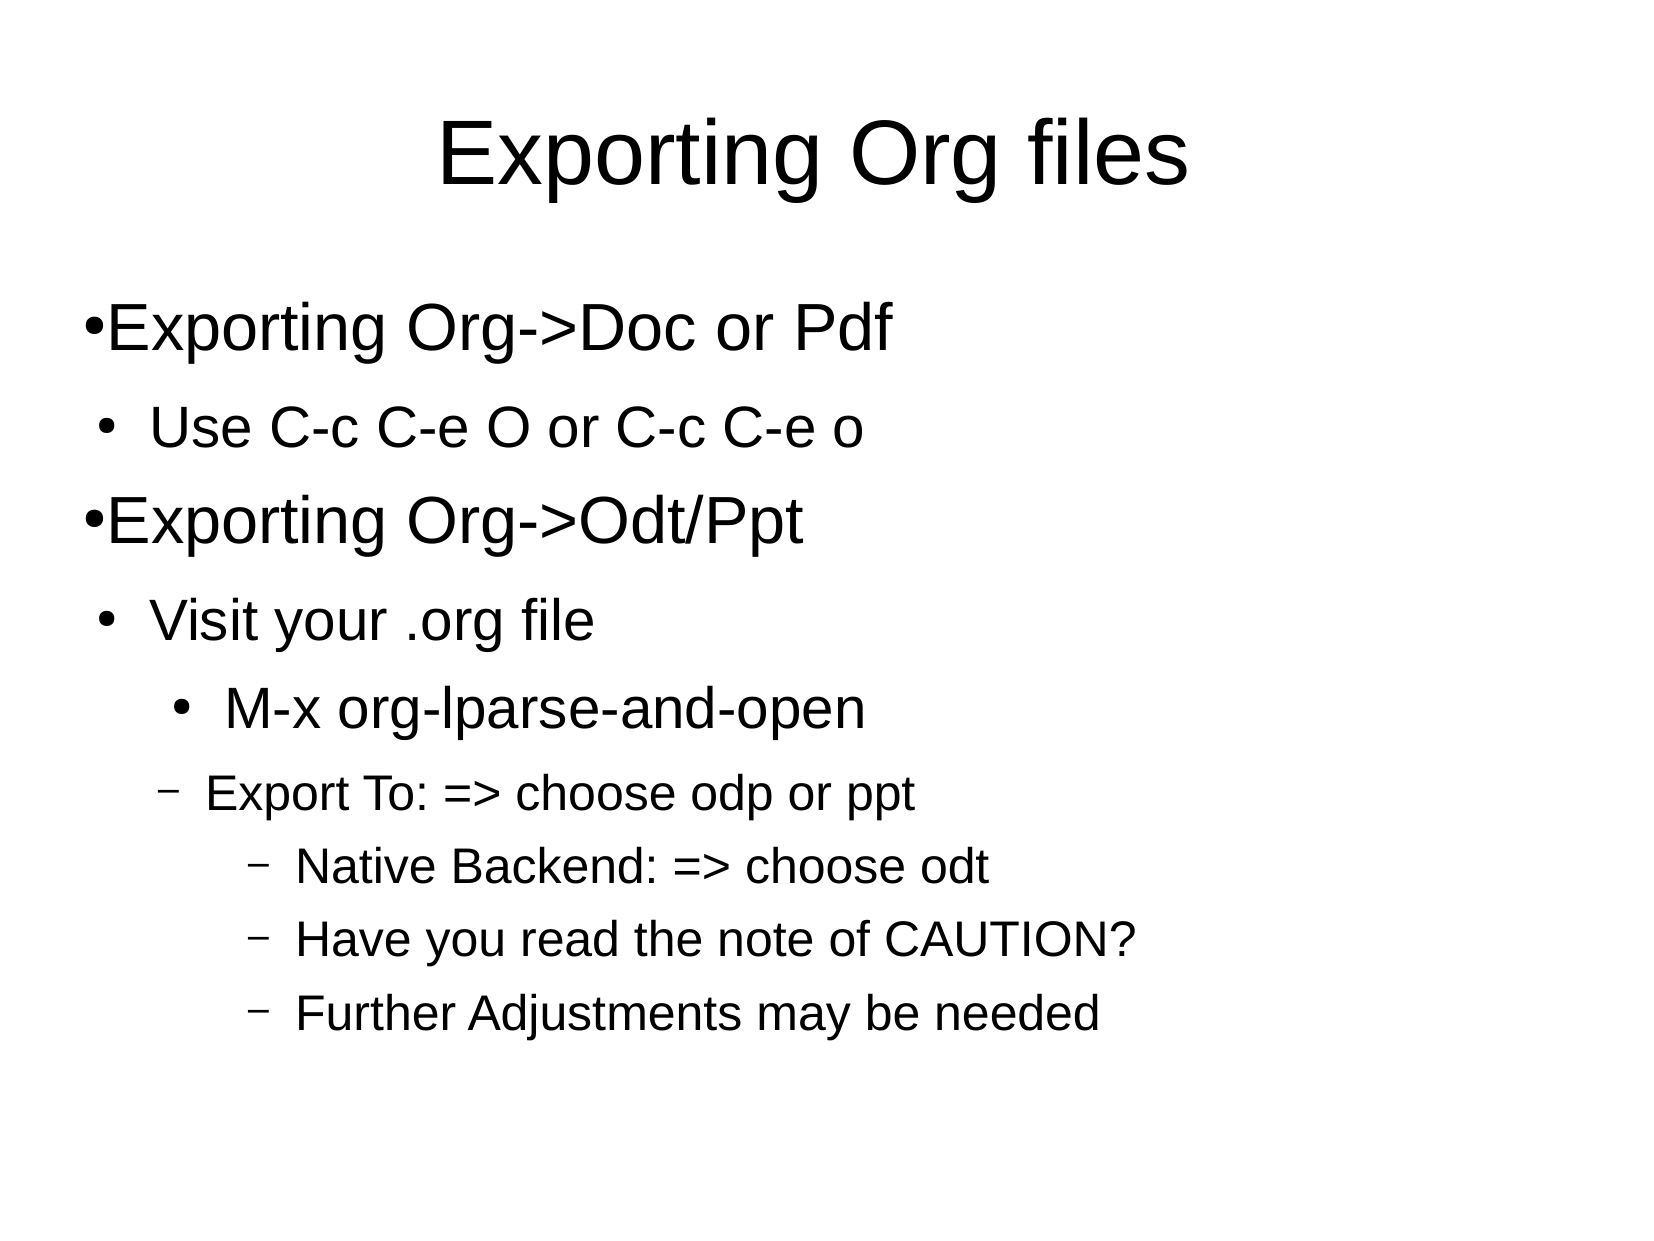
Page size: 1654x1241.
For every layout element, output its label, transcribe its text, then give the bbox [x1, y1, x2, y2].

list Exporting Org->Doc or Pdf Use C-c C-e O or C-c C-e o Exporting Org->Odt/Ppt Visit your .org file M-x org-lparse-and-open Export To: => choose odp or ppt Native Backend: => choose odt Have you read the note of CAUTION? Further Adjustments may be needed [82, 290, 1571, 1094]
title Exporting Org files [82, 49, 1571, 257]
